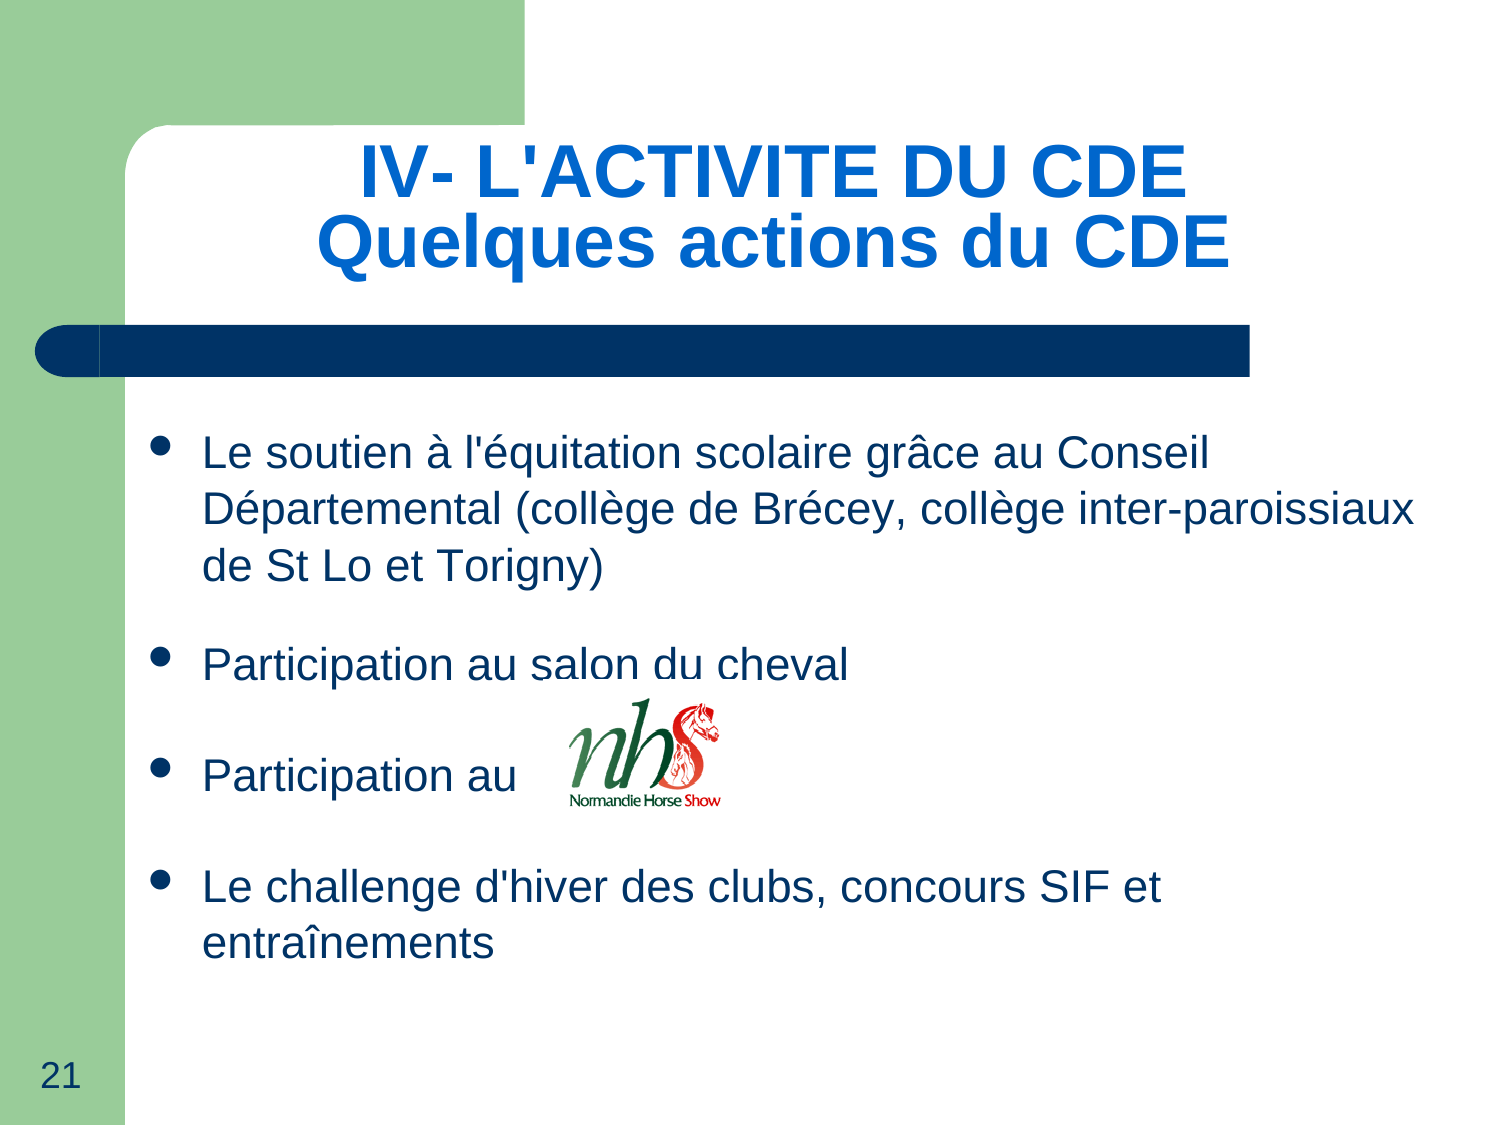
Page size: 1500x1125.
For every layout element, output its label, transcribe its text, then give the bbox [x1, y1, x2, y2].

list Le soutien à l'équitation scolaire grâce au Conseil Départemental (collège de Brécey, collège inter-paroissiaux de St Lo et Torigny) Participation au salon du cheval Participation au Le challenge d'hiver des clubs, concours SIF et entraînements [147, 420, 1447, 1034]
picture [543, 679, 739, 827]
title IV- L'ACTIVITE DU CDE Quelques actions du CDE [136, 130, 1413, 293]
